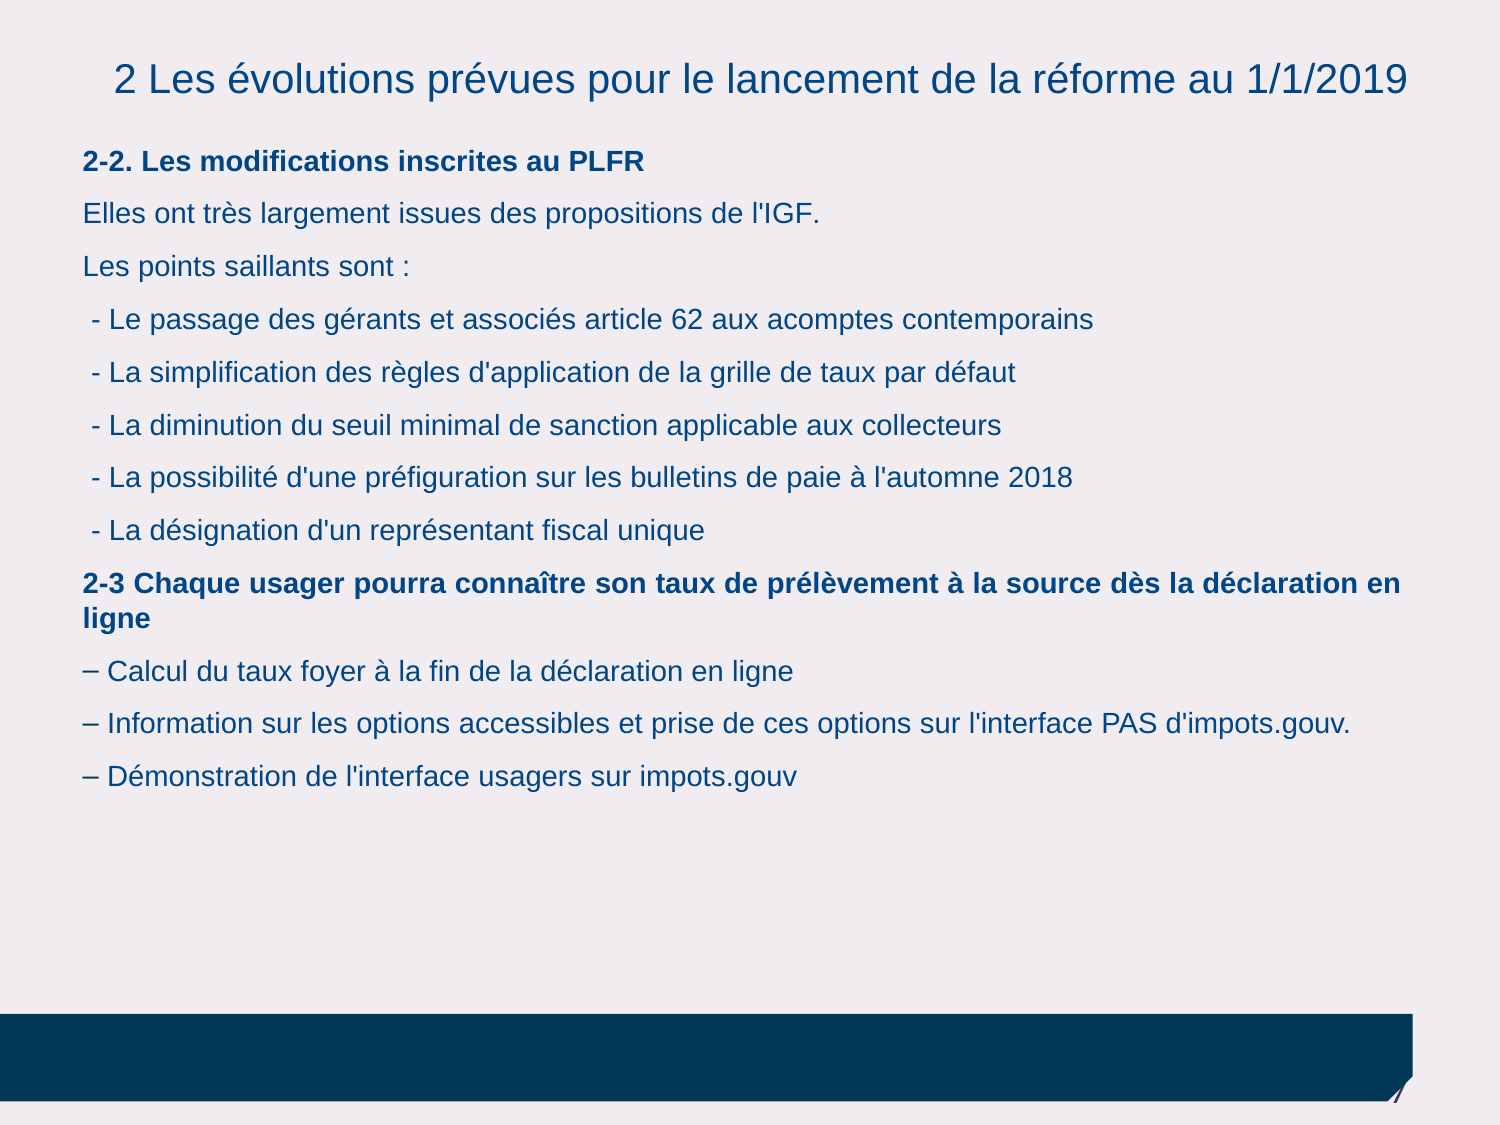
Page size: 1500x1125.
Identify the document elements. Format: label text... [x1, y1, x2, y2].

text_box [0, 1013, 1413, 1102]
title 2 Les évolutions prévues pour le lancement de la réforme au 1/1/2019 [113, 23, 1430, 135]
list 2-2. Les modifications inscrites au PLFR Elles ont très largement issues des propositions de l'IGF. Les points saillants sont : - Le passage des gérants et associés article 62 aux acomptes contemporains - La simplification des règles d'application de la grille de taux par défaut - La diminution du seuil minimal de sanction applicable aux collecteurs - La possibilité d'une préfiguration sur les bulletins de paie à l'automne 2018 - La désignation d'un représentant fiscal unique 2-3 Chaque usager pourra connaître son taux de prélèvement à la source dès la déclaration en ligne Calcul du taux foyer à la fin de la déclaration en ligne Information sur les options accessibles et prise de ces options sur l'interface PAS d'impots.gouv. Démonstration de l'interface usagers sur impots.gouv [82, 141, 1418, 970]
